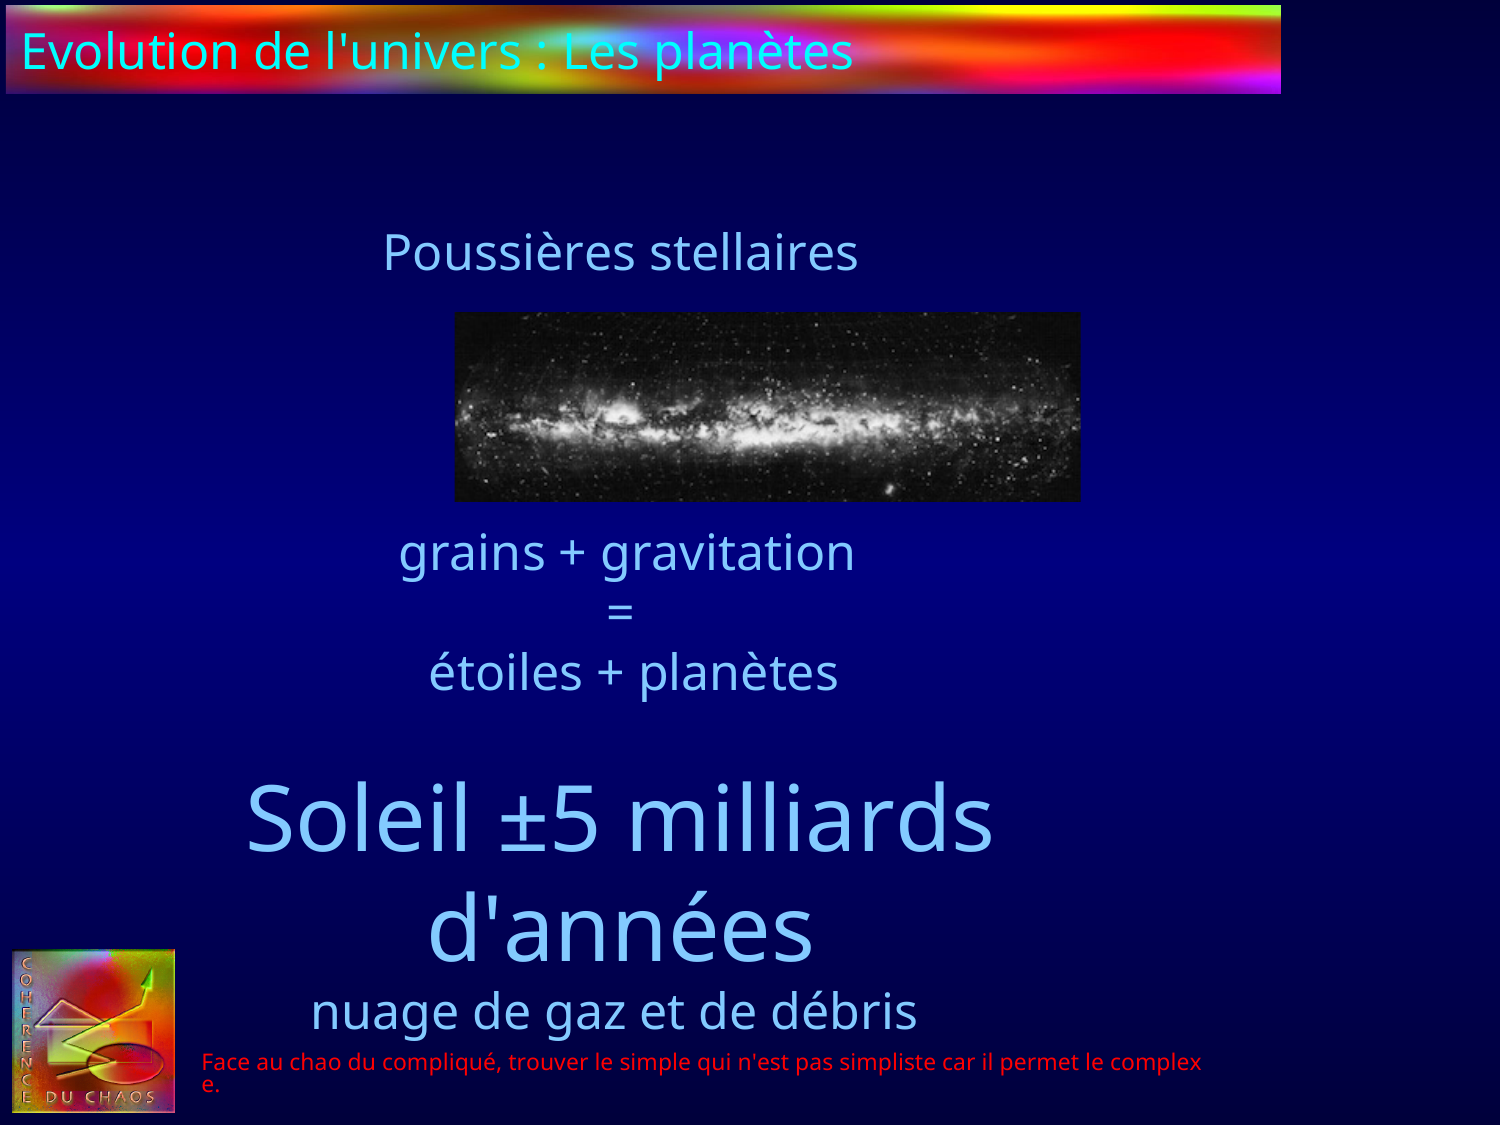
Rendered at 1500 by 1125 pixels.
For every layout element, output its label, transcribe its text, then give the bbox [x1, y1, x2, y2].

title Evolution de l'univers : Les planètes [5, 5, 1281, 94]
text_box [454, 312, 1081, 502]
picture [12, 949, 175, 1113]
text_box Poussières stellaires grains + gravitation = étoiles + planètes Soleil ±5 milliards d'années nuage de gaz et de débris [230, 212, 1376, 1008]
